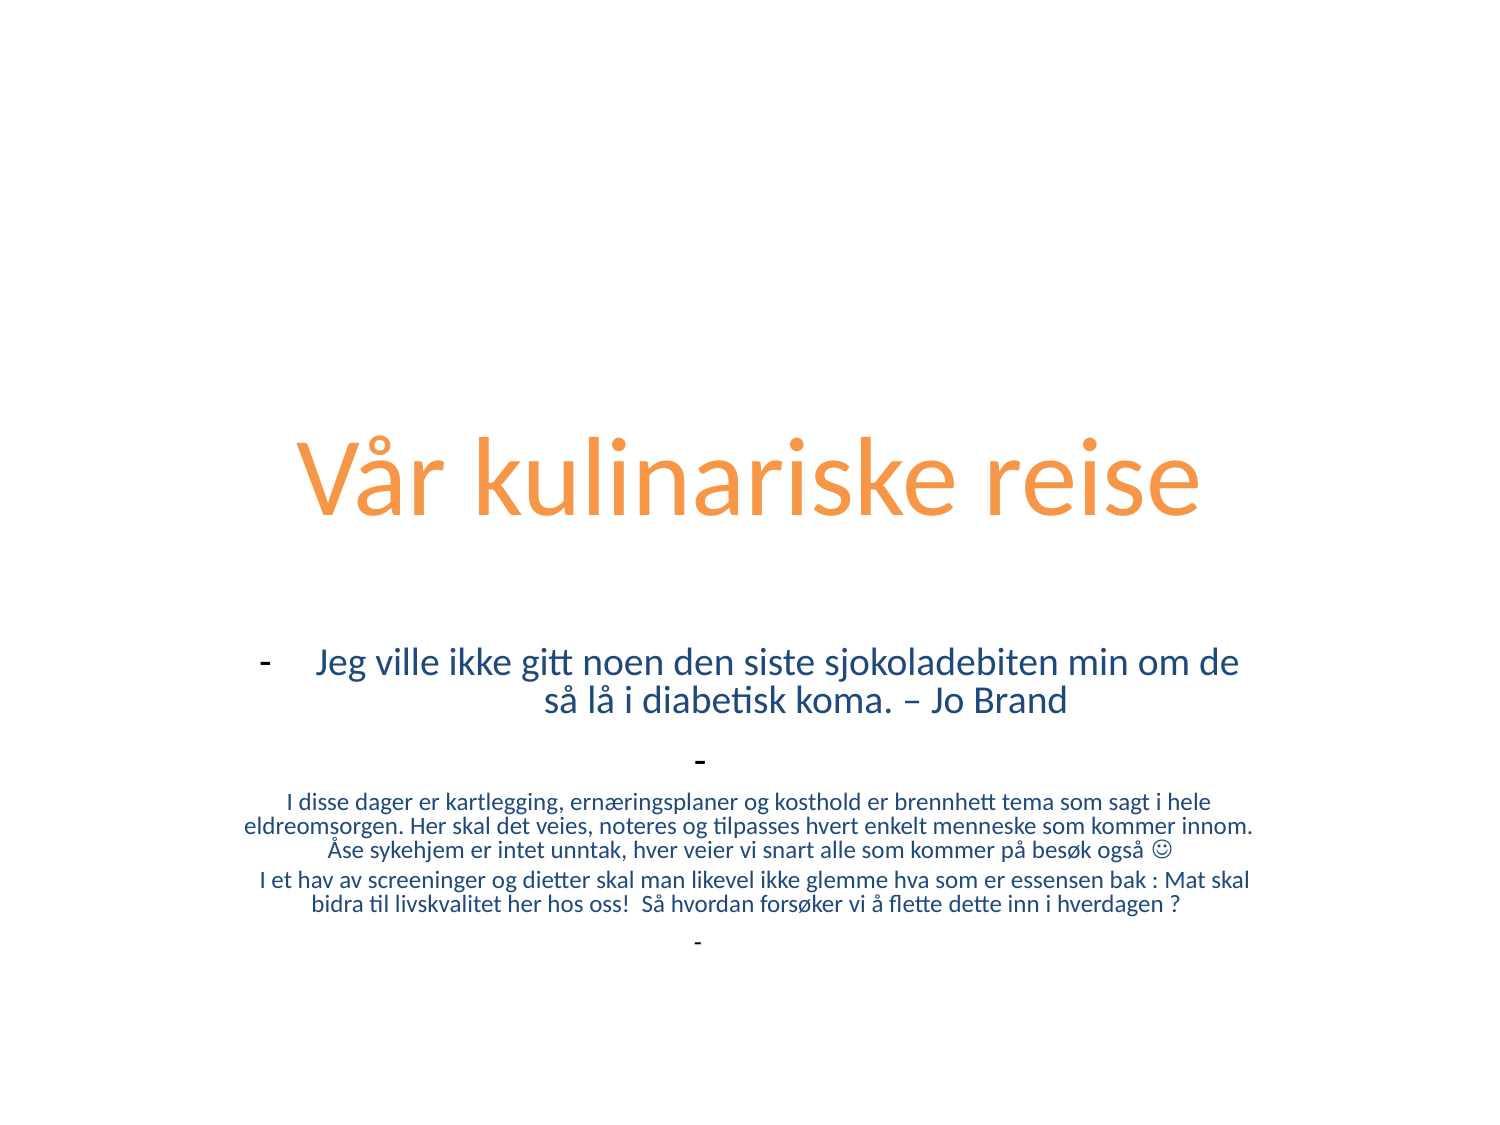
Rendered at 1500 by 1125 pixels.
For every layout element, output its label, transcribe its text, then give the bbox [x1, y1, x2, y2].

title Vår kulinariske reise [112, 349, 1388, 591]
subtitle Jeg ville ikke gitt noen den siste sjokoladebiten min om de så lå i diabetisk koma. – Jo Brand I disse dager er kartlegging, ernæringsplaner og kosthold er brennhett tema som sagt i hele eldreomsorgen. Her skal det veies, noteres og tilpasses hvert enkelt menneske som kommer innom. Åse sykehjem er intet unntak, hver veier vi snart alle som kommer på besøk også  I et hav av screeninger og dietter skal man likevel ikke glemme hva som er essensen bak : Mat skal bidra til livskvalitet her hos oss! Så hvordan forsøker vi å flette dette inn i hverdagen ? [225, 637, 1276, 925]
